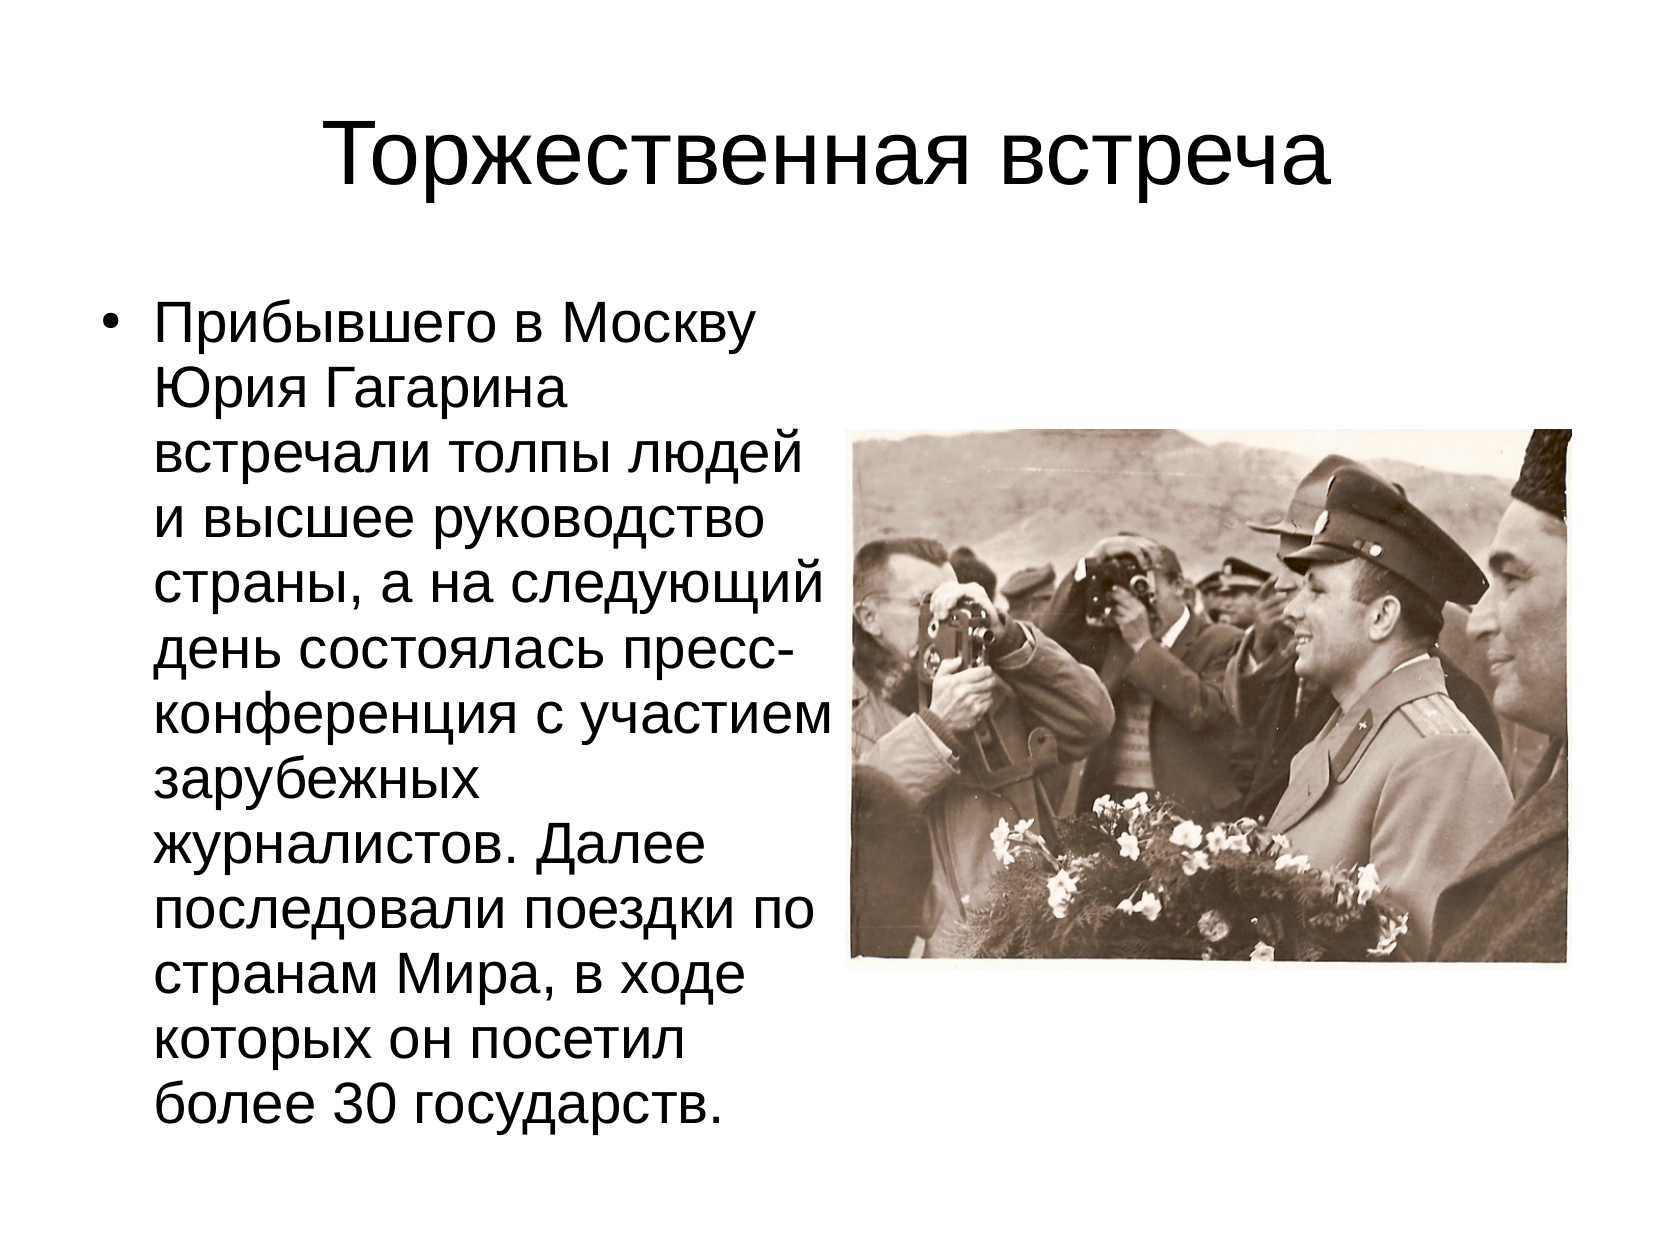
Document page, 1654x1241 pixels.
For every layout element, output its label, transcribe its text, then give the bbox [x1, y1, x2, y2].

picture [845, 429, 1572, 970]
title Торжественная встреча [82, 49, 1571, 257]
list Прибывшего в Москву Юрия Гагарина встречали толпы людей и высшее руководство страны, а на следующий день состоялась пресс-конференция с участием зарубежных журналистов. Далее последовали поездки по странам Мира, в ходе которых он посетил более 30 государств. [82, 290, 846, 1241]
